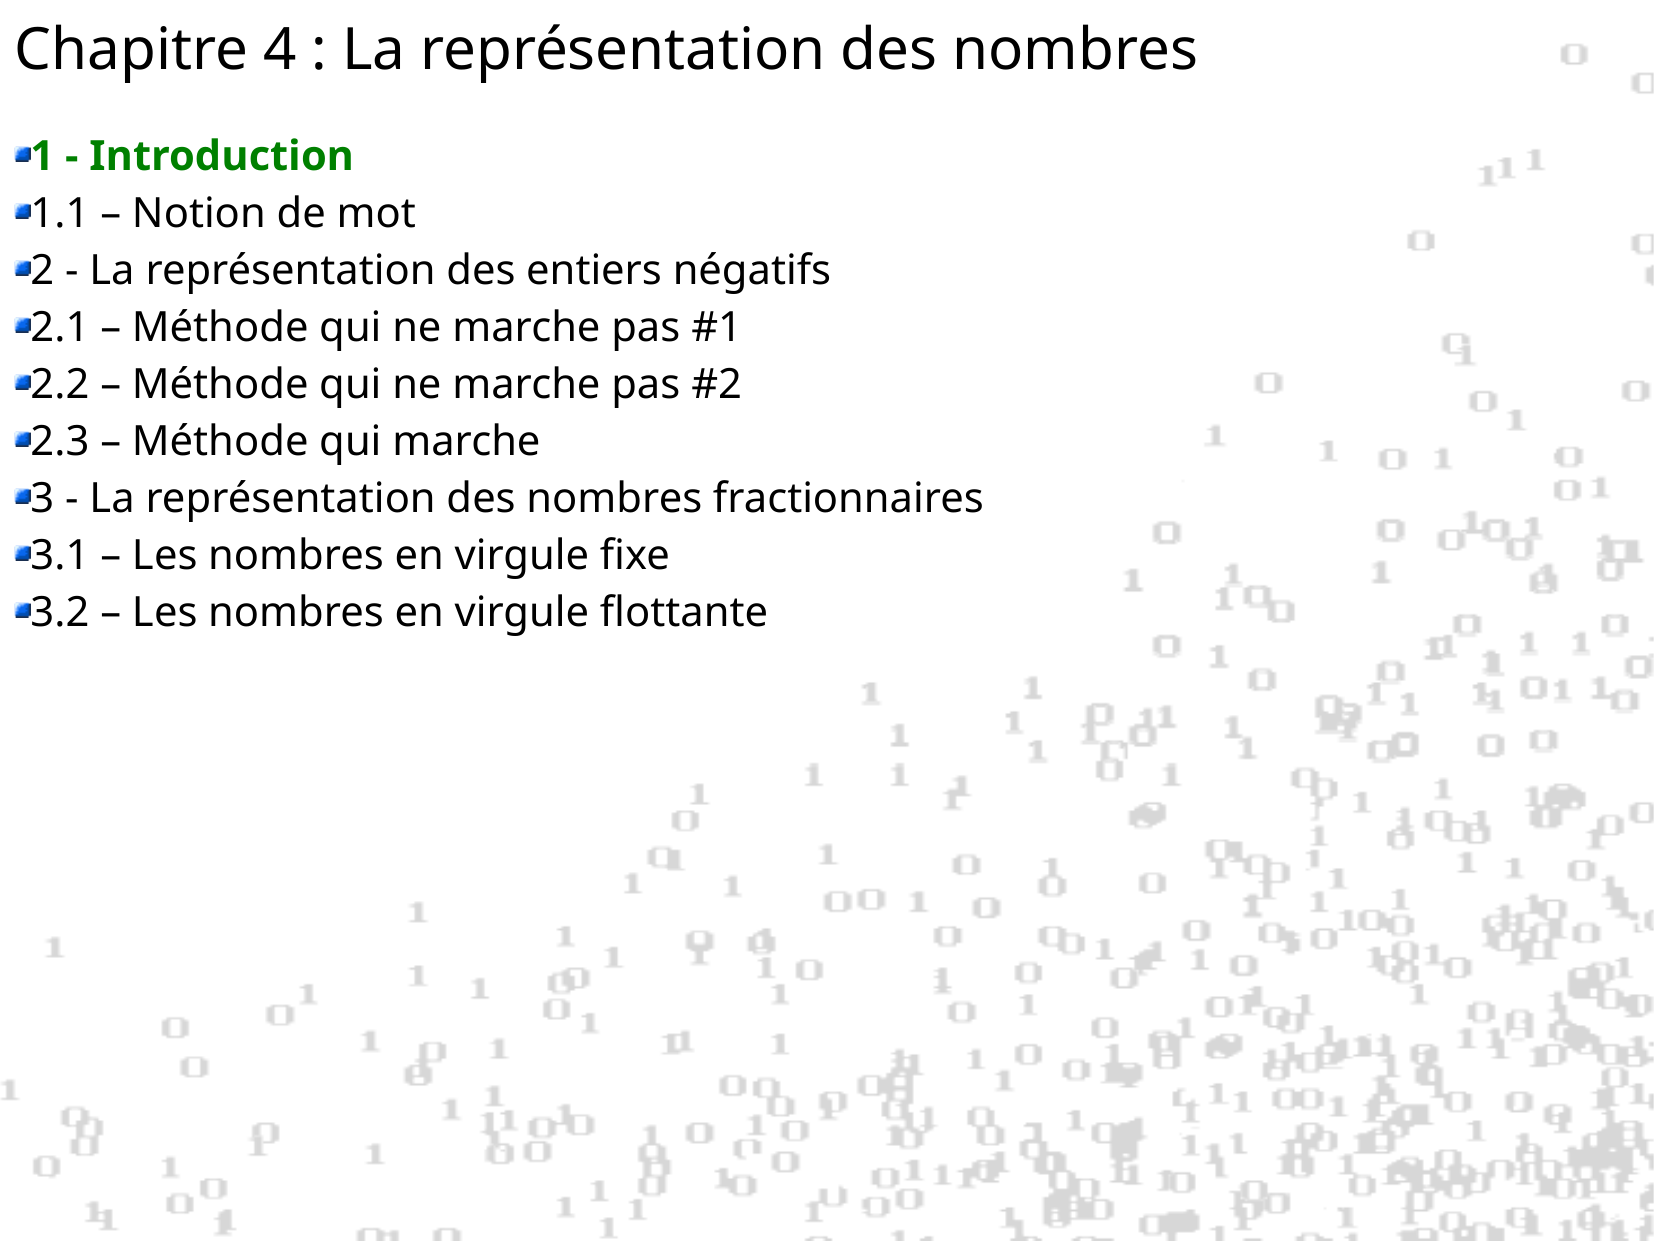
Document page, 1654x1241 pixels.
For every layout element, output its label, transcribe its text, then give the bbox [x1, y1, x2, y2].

text_box 1 - Introduction 1.1 – Notion de mot 2 - La représentation des entiers négatifs 2.1 – Méthode qui ne marche pas #1 2.2 – Méthode qui ne marche pas #2 2.3 – Méthode qui marche 3 - La représentation des nombres fractionnaires 3.1 – Les nombres en virgule fixe 3.2 – Les nombres en virgule flottante [0, 118, 1211, 588]
picture [0, 89, 1654, 1241]
text_box Chapitre 4 : La représentation des nombres [0, 0, 1654, 89]
